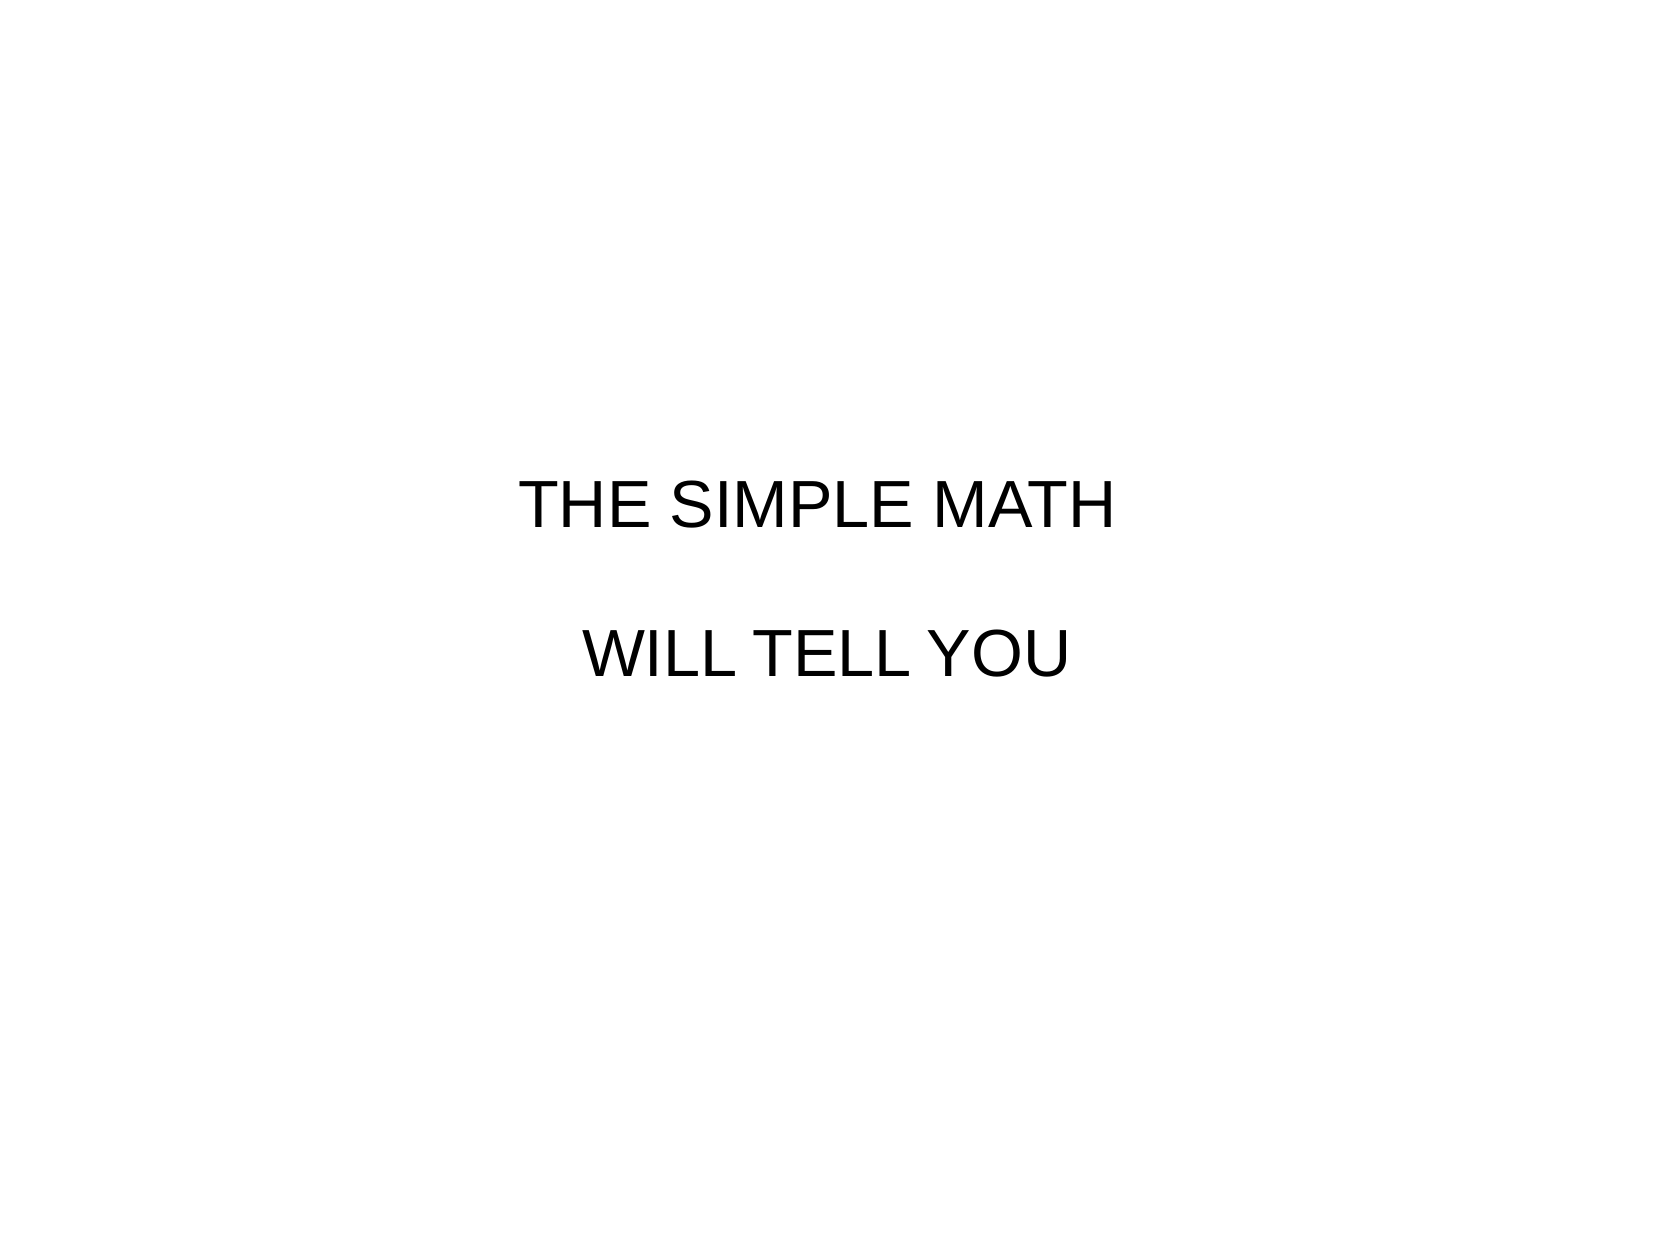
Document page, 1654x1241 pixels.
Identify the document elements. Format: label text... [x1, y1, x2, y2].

subtitle THE SIMPLE MATH WILL TELL YOU [82, 49, 1571, 1109]
